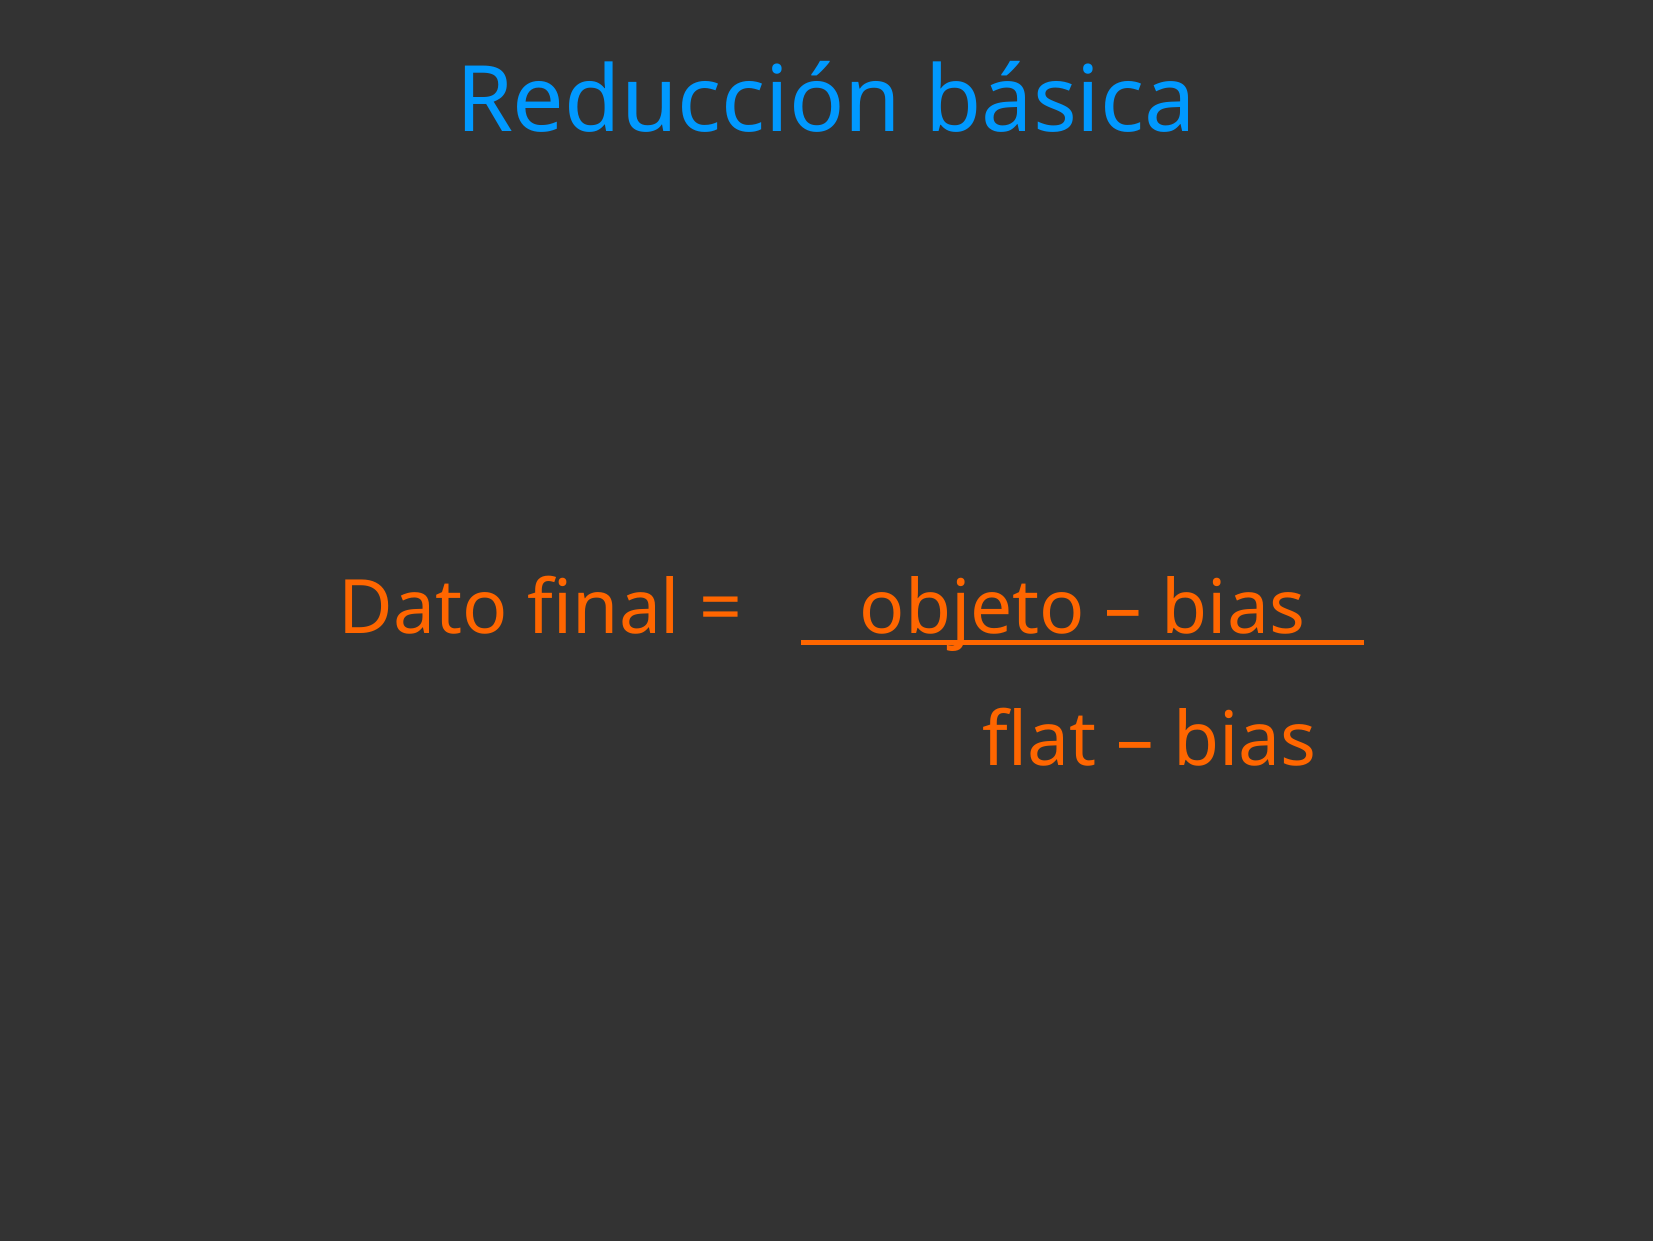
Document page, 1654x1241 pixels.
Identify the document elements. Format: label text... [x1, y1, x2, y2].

title Reducción básica [82, 44, 1571, 148]
list Dato final = objeto – bias flat – bias [268, 290, 1385, 1010]
